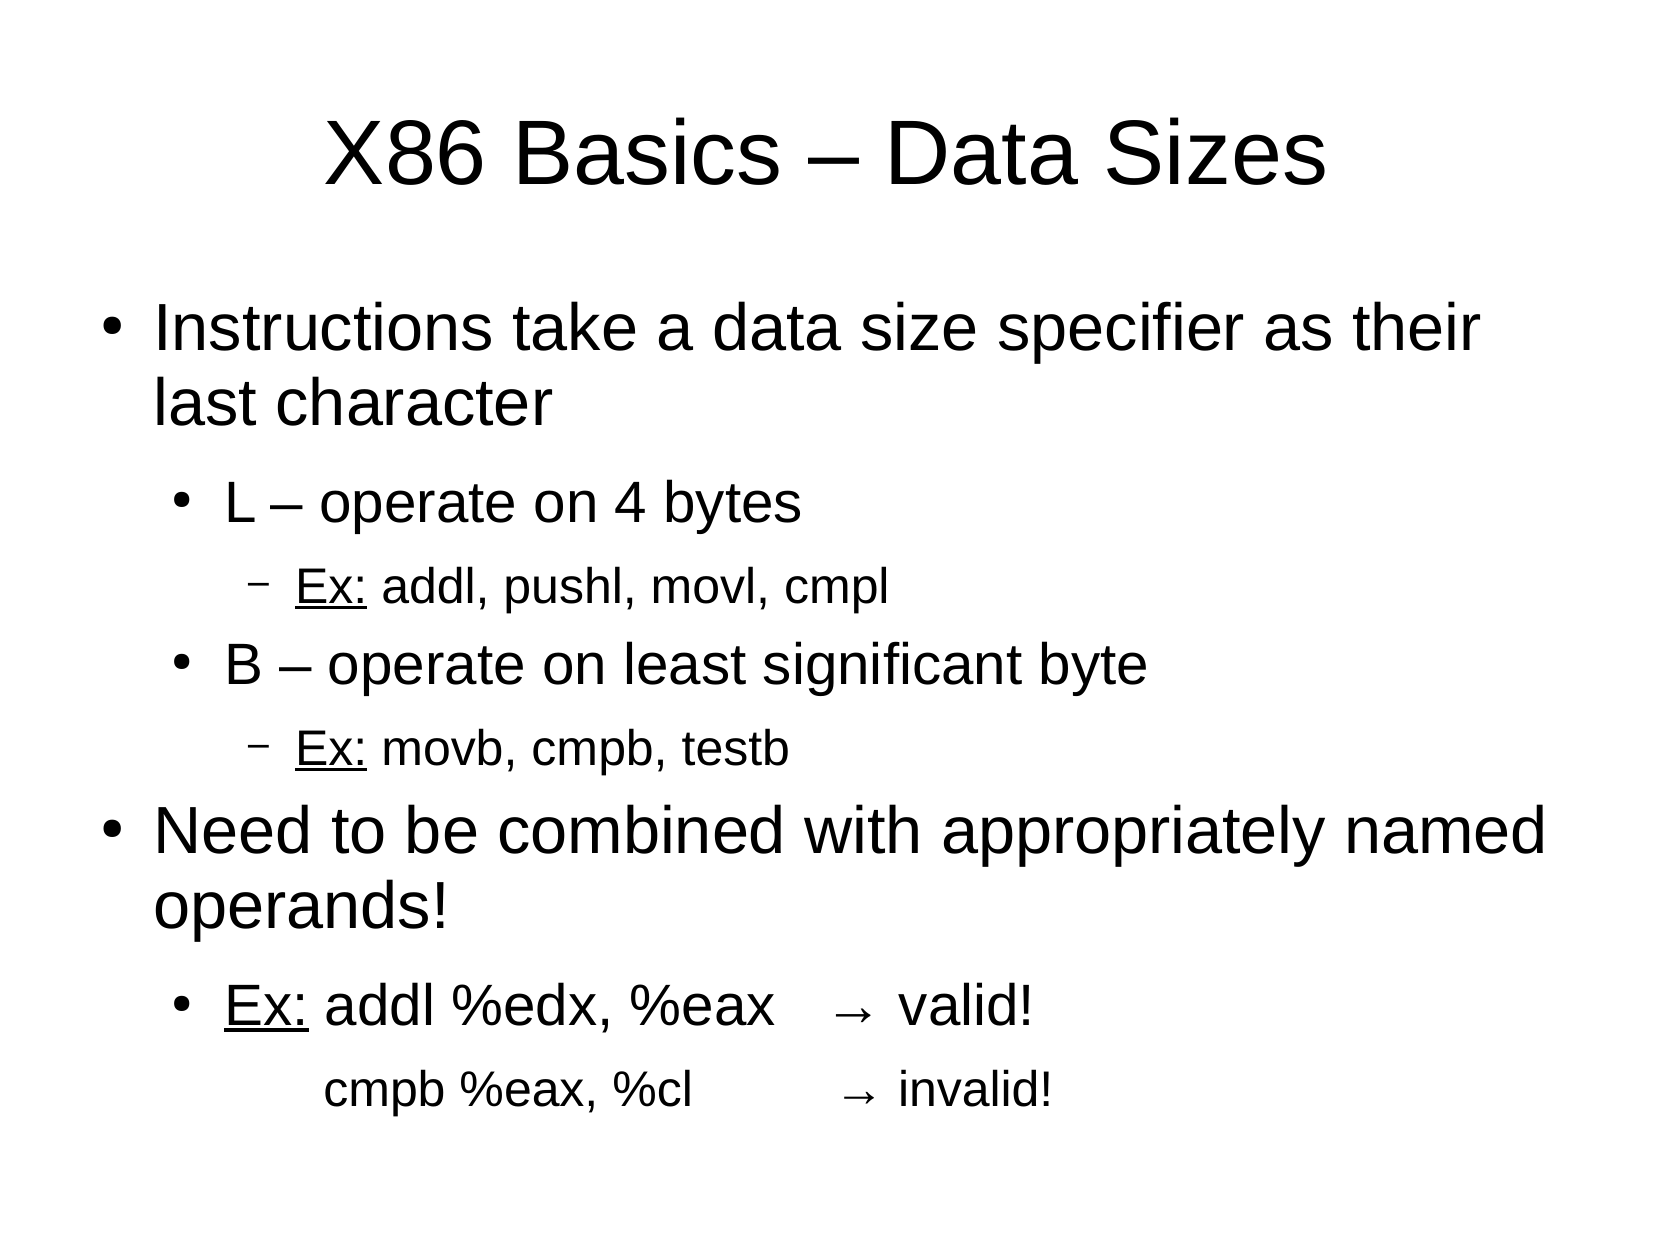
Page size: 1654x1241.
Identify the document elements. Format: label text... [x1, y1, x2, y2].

list Instructions take a data size specifier as their last character L – operate on 4 bytes Ex: addl, pushl, movl, cmpl B – operate on least significant byte Ex: movb, cmpb, testb Need to be combined with appropriately named operands! Ex: addl %edx, %eax → valid! cmpb %eax, %cl → invalid! [82, 290, 1571, 1201]
title X86 Basics – Data Sizes [82, 56, 1571, 250]
